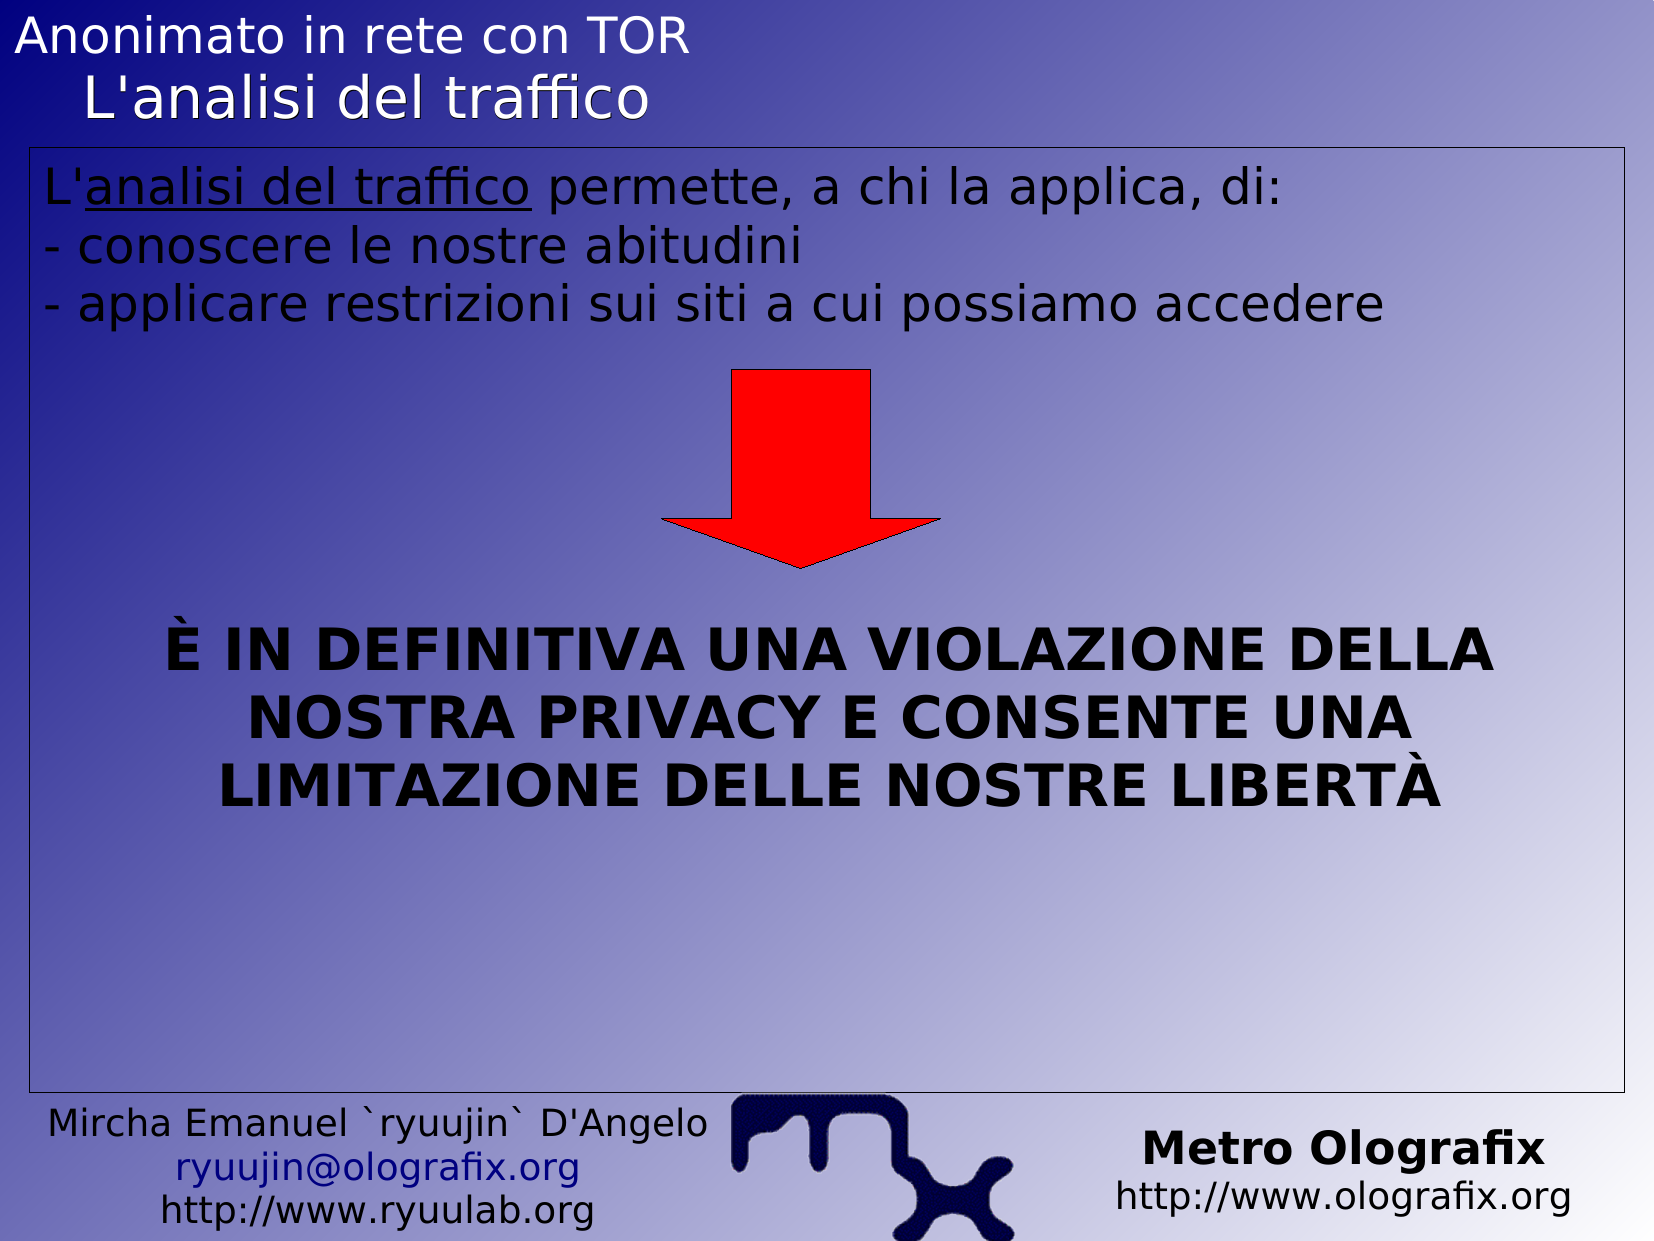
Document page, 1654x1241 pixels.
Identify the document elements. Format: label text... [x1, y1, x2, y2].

title L'analisi del traffico [82, 49, 1571, 148]
text_box [661, 369, 941, 569]
text_box Metro Olografix http://www.olografix.org [1034, 1114, 1654, 1227]
text_box L'analisi del traffico permette, a chi la applica, di: - conoscere le nostre abitudini - applicare restrizioni sui siti a cui possiamo accedere [28, 151, 1623, 341]
picture [720, 1068, 1033, 1241]
text_box Mircha Emanuel `ryuujin` D'Angelo ryuujin@olografix.org http://www.ryuulab.org [0, 1094, 757, 1241]
text_box Anonimato in rete con TOR [0, 0, 1595, 74]
text_box È IN DEFINITIVA UNA VIOLAZIONE DELLA NOSTRA PRIVACY E CONSENTE UNA LIMITAZIONE DELLE NOSTRE LIBERTÀ [31, 609, 1628, 828]
